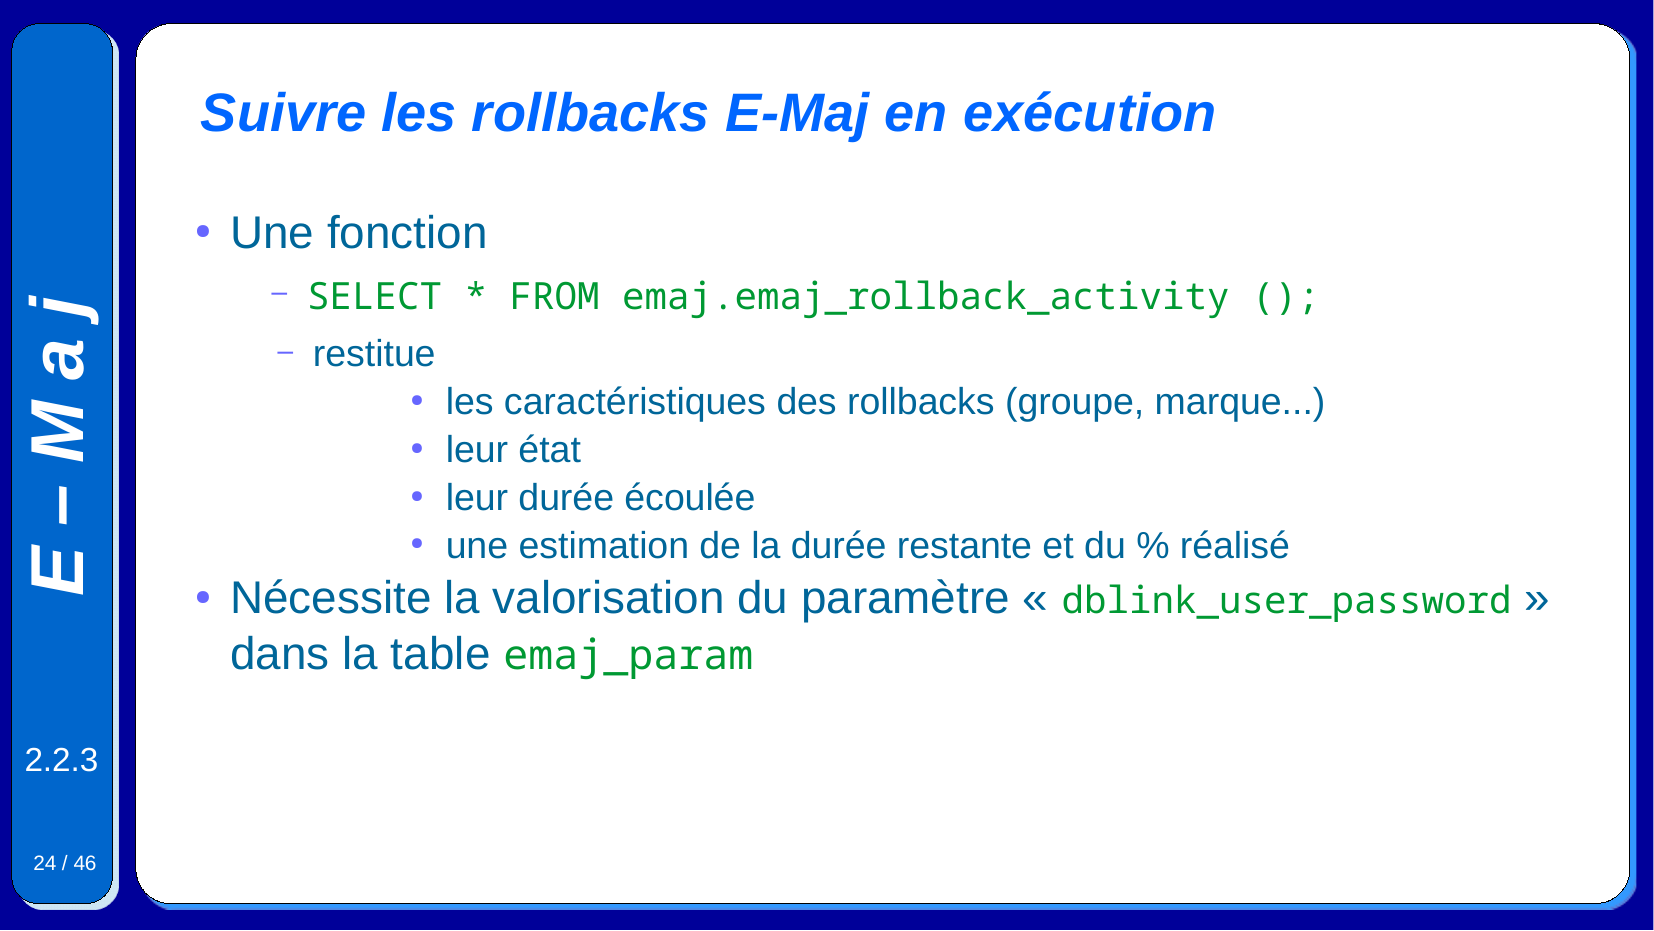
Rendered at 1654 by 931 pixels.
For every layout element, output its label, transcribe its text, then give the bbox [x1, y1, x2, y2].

list Une fonction SELECT * FROM emaj.emaj_rollback_activity (); restitue les caractéristiques des rollbacks (groupe, marque...) leur état leur durée écoulée une estimation de la durée restante et du % réalisé Nécessite la valorisation du paramètre « dblink_user_password » dans la table emaj_param [177, 206, 1587, 827]
title Suivre les rollbacks E-Maj en exécution [200, 34, 1575, 191]
